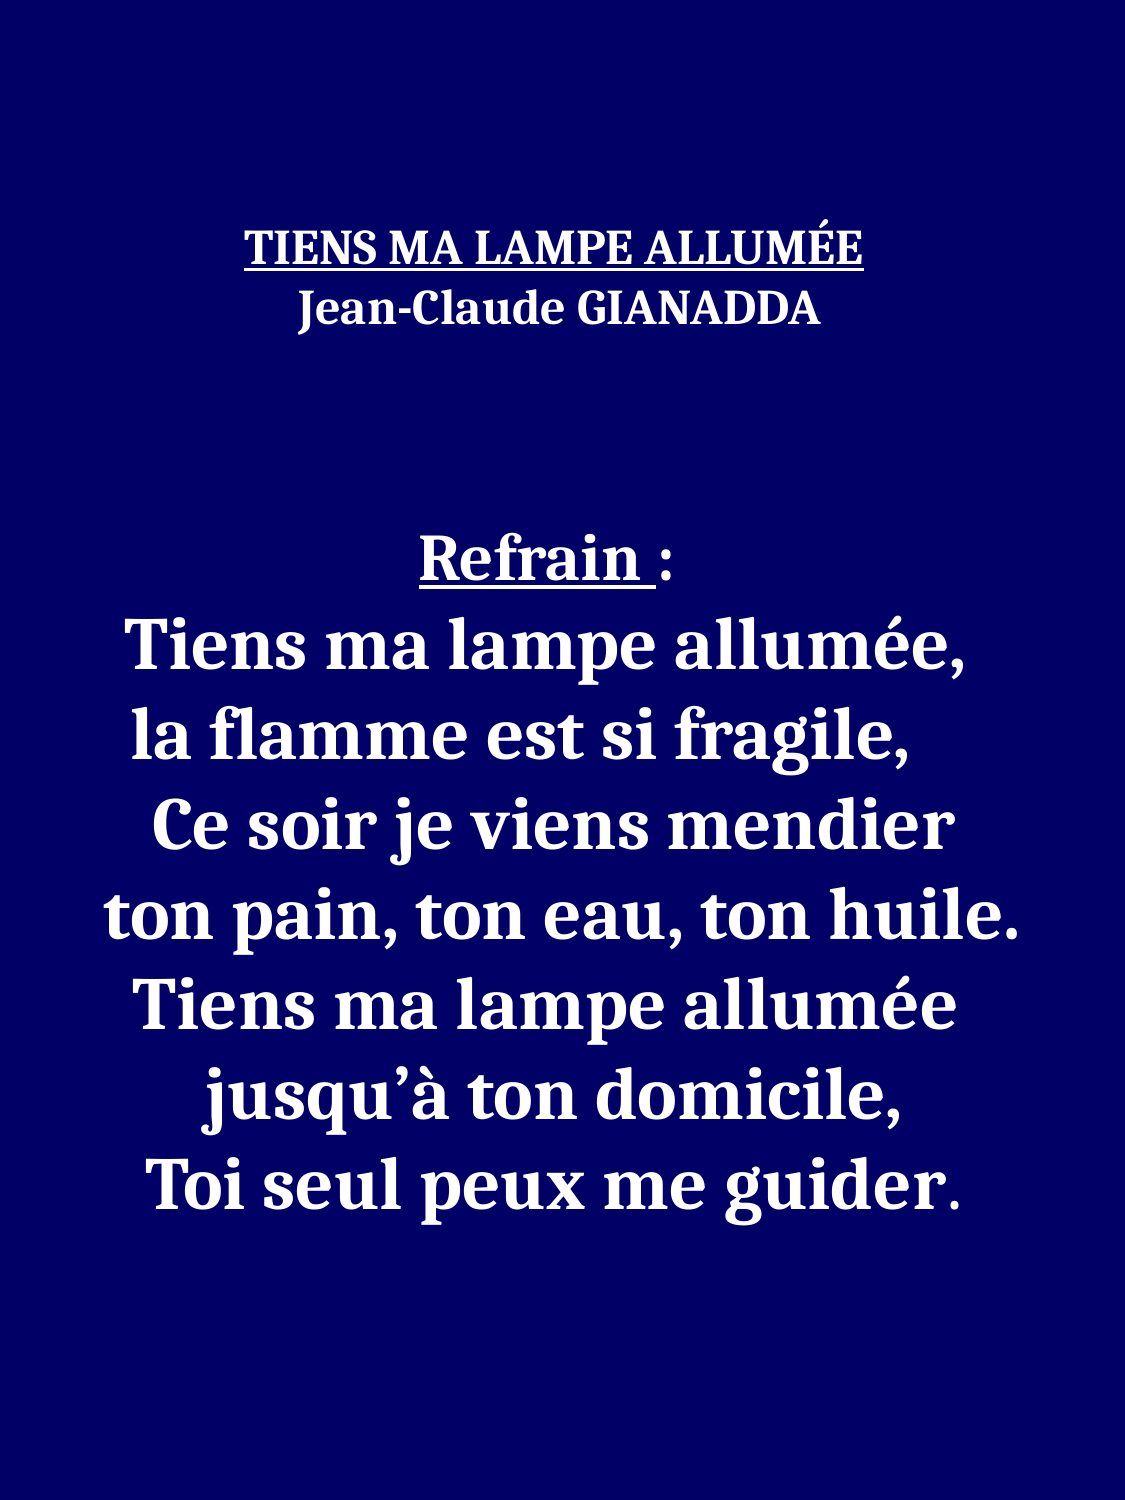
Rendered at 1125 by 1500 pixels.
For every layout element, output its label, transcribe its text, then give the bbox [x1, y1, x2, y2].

text_box TIENS MA LAMPE ALLUMÉE Jean-Claude GIANADDA Refrain : Tiens ma lampe allumée, la flamme est si fragile, Ce soir je viens mendier ton pain, ton eau, ton huile. Tiens ma lampe allumée jusqu’à ton domicile, Toi seul peux me guider. [0, 206, 1125, 1452]
